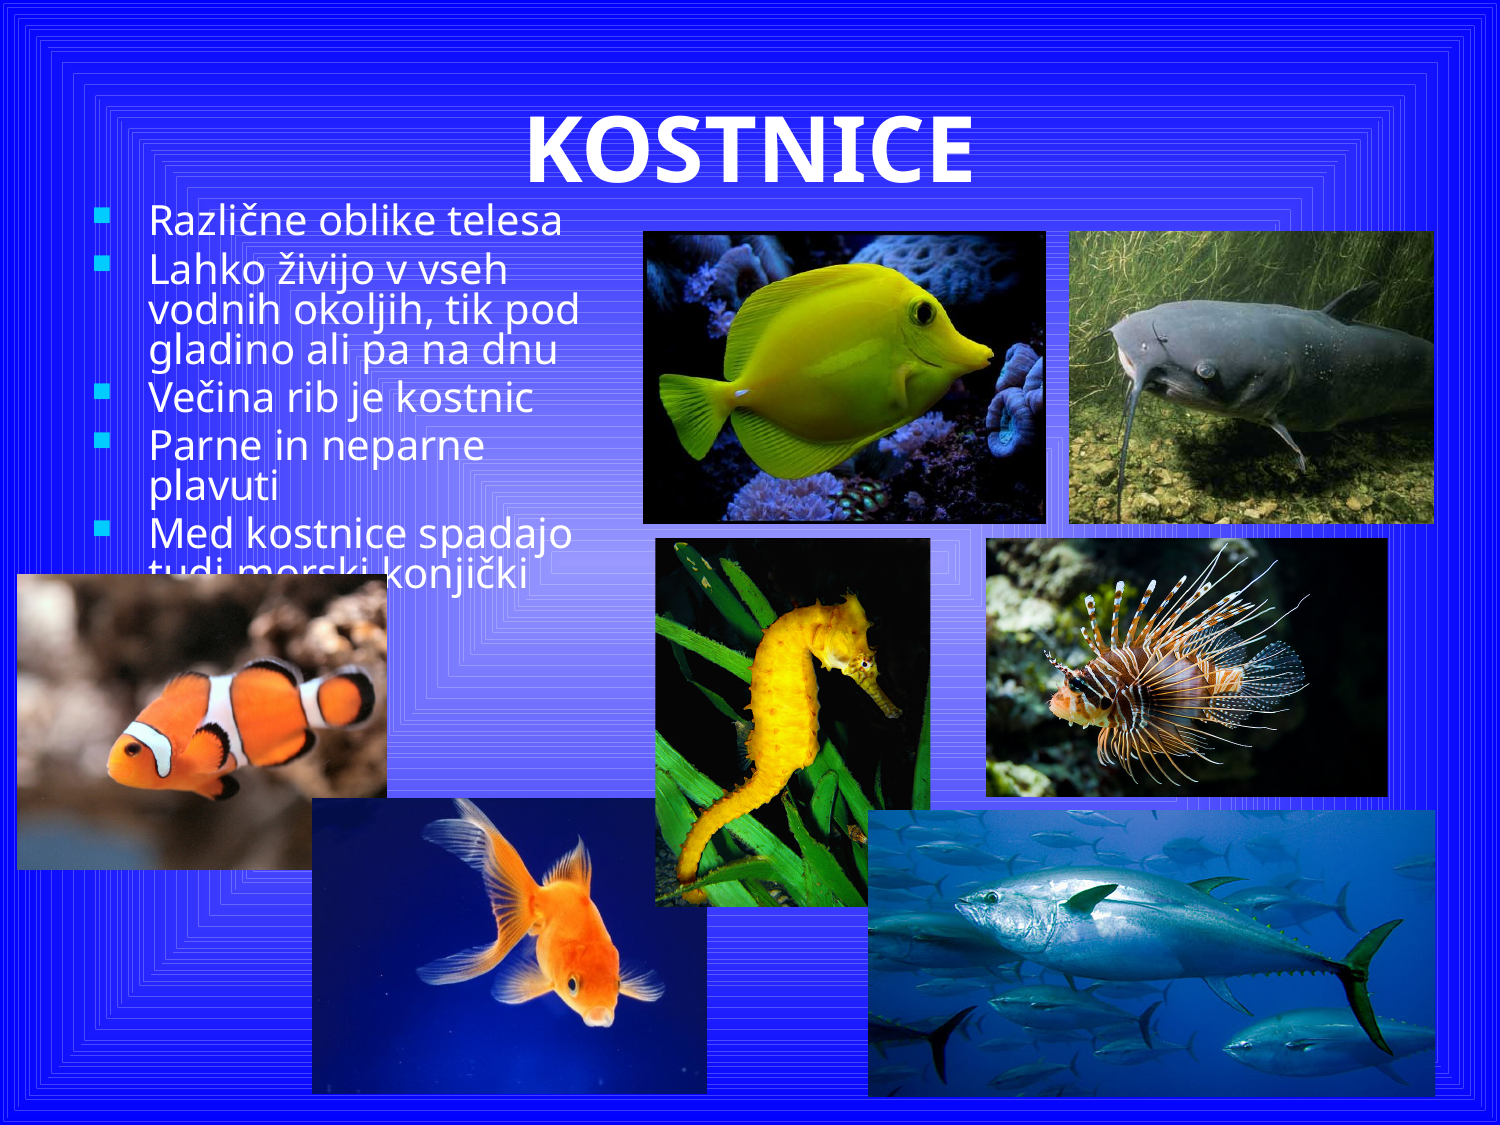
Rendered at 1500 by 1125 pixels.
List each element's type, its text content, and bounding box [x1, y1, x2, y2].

list Različne oblike telesa Lahko živijo v vseh vodnih okoljih, tik pod gladino ali pa na dnu Večina rib je kostnic Parne in neparne plavuti Med kostnice spadajo tudi morski konjički [76, 196, 632, 580]
picture [1069, 231, 1434, 524]
title KOSTNICE [75, 62, 1425, 230]
picture [643, 231, 1046, 524]
picture [986, 538, 1388, 797]
picture [17, 538, 1436, 1097]
